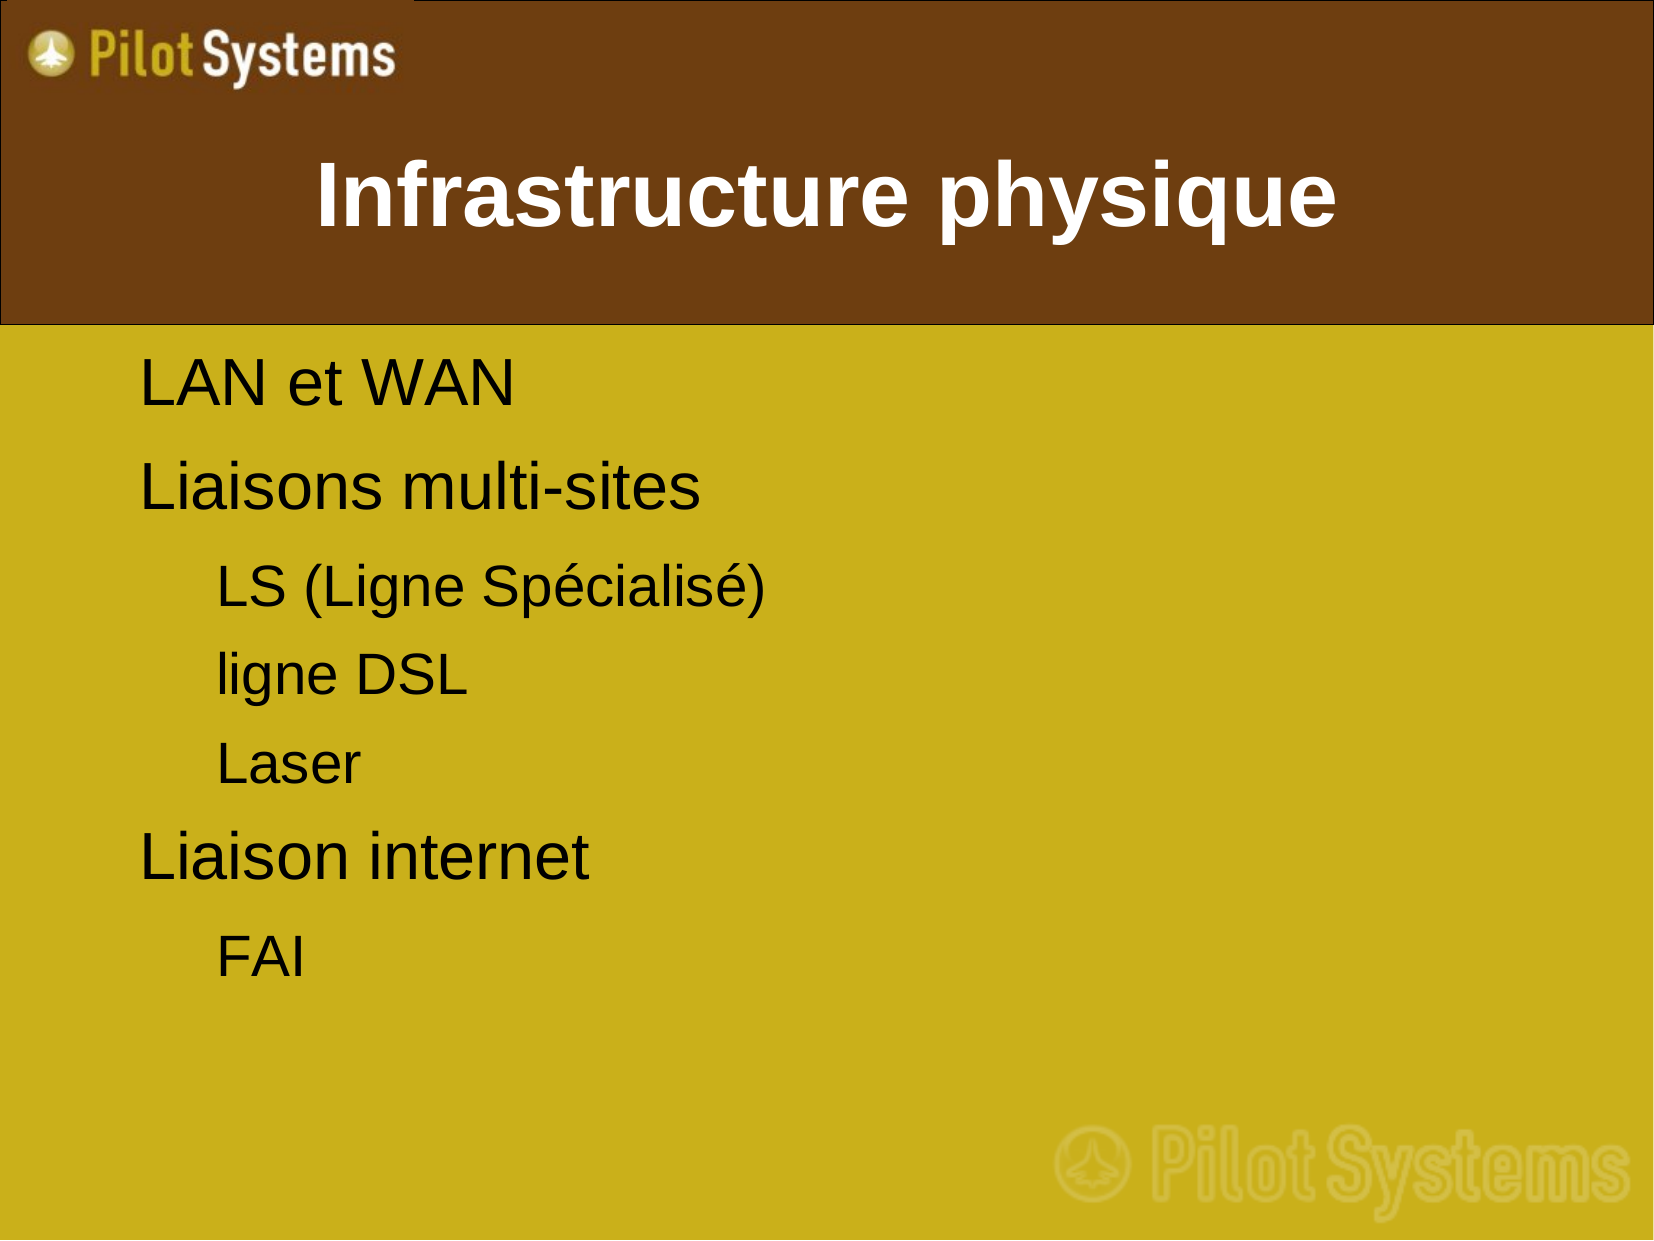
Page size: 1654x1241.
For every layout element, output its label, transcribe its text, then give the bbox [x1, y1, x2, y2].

title Infrastructure physique [121, 98, 1534, 291]
picture [1051, 1114, 1642, 1235]
picture [7, 0, 414, 115]
list LAN et WAN Liaisons multi-sites LS (Ligne Spécialisé) ligne DSL Laser Liaison internet FAI [121, 344, 1534, 1196]
